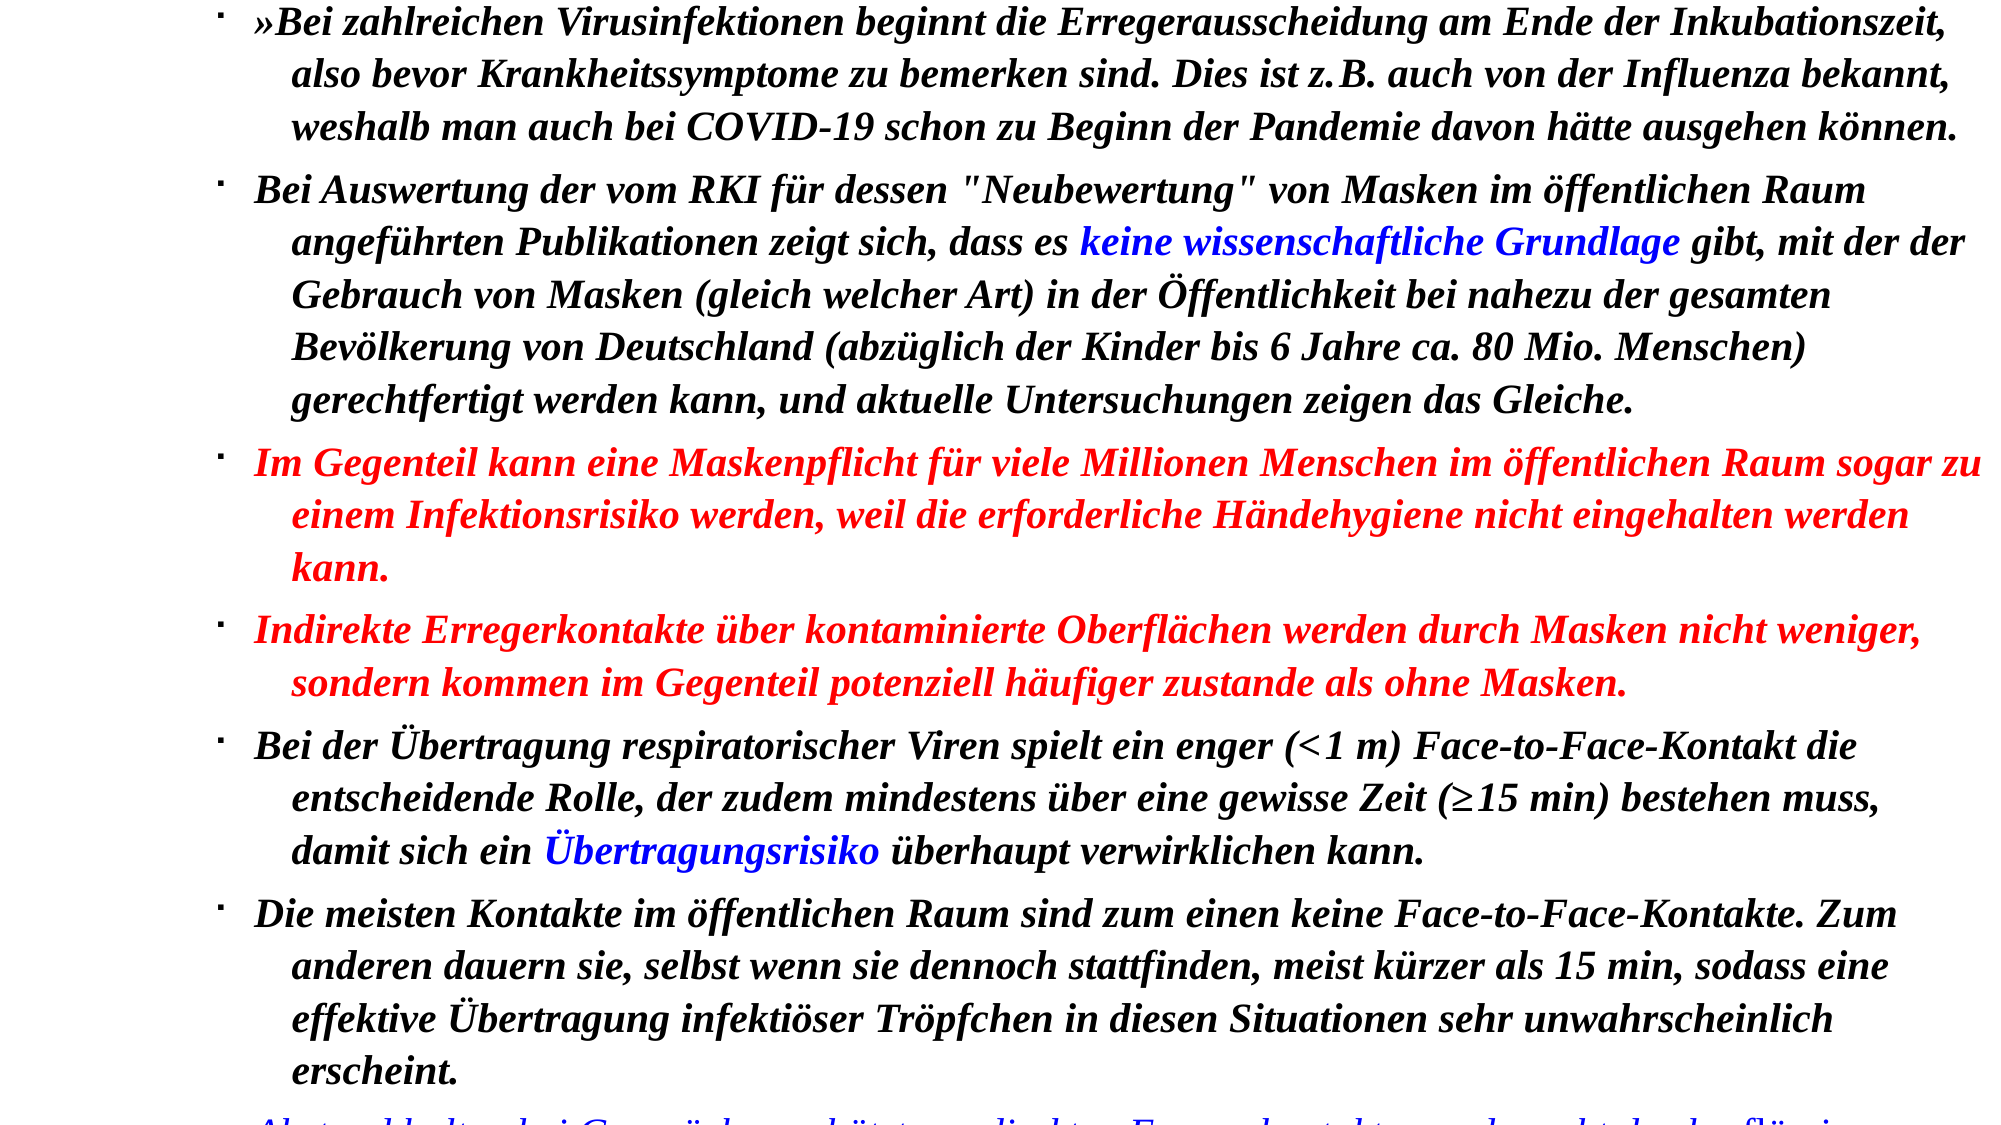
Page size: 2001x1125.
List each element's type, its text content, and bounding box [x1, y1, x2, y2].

text_box »Bei zahlreichen Virusinfektionen beginnt die Erregerausscheidung am Ende der Inkubationszeit, also bevor Krankheitssymptome zu bemerken sind. Dies ist z. B. auch von der Influenza bekannt, weshalb man auch bei COVID-19 schon zu Beginn der Pandemie davon hätte ausgehen können. Bei Auswertung der vom RKI für dessen "Neubewertung" von Masken im öffentlichen Raum angeführten Publikationen zeigt sich, dass es keine wissenschaftliche Grundlage gibt, mit der der Gebrauch von Masken (gleich welcher Art) in der Öffentlichkeit bei nahezu der gesamten Bevölkerung von Deutschland (abzüglich der Kinder bis 6 Jahre ca. 80 Mio. Menschen) gerechtfertigt werden kann, und aktuelle Untersuchungen zeigen das Gleiche. Im Gegenteil kann eine Maskenpflicht für viele Millionen Menschen im öffentlichen Raum sogar zu einem Infektionsrisiko werden, weil die erforderliche Händehygiene nicht eingehalten werden kann. Indirekte Erregerkontakte über kontaminierte Oberflächen werden durch Masken nicht weniger, sondern kommen im Gegenteil potenziell häufiger zustande als ohne Masken. Bei der Übertragung respiratorischer Viren spielt ein enger (< 1 m) Face-to-Face-Kontakt die entscheidende Rolle, der zudem mindestens über eine gewisse Zeit (≥ 15 min) bestehen muss, damit sich ein Übertragungsrisiko überhaupt verwirklichen kann. Die meisten Kontakte im öffentlichen Raum sind zum einen keine Face-to-Face-Kontakte. Zum anderen dauern sie, selbst wenn sie dennoch stattfinden, meist kürzer als 15 min, sodass eine effektive Übertragung infektiöser Tröpfchen in diesen Situationen sehr unwahrscheinlich erscheint. Abstand halten bei Gesprächen schützt vor direkten Erregerkontakten und macht das berflüssig.« [0, 0, 2000, 1125]
